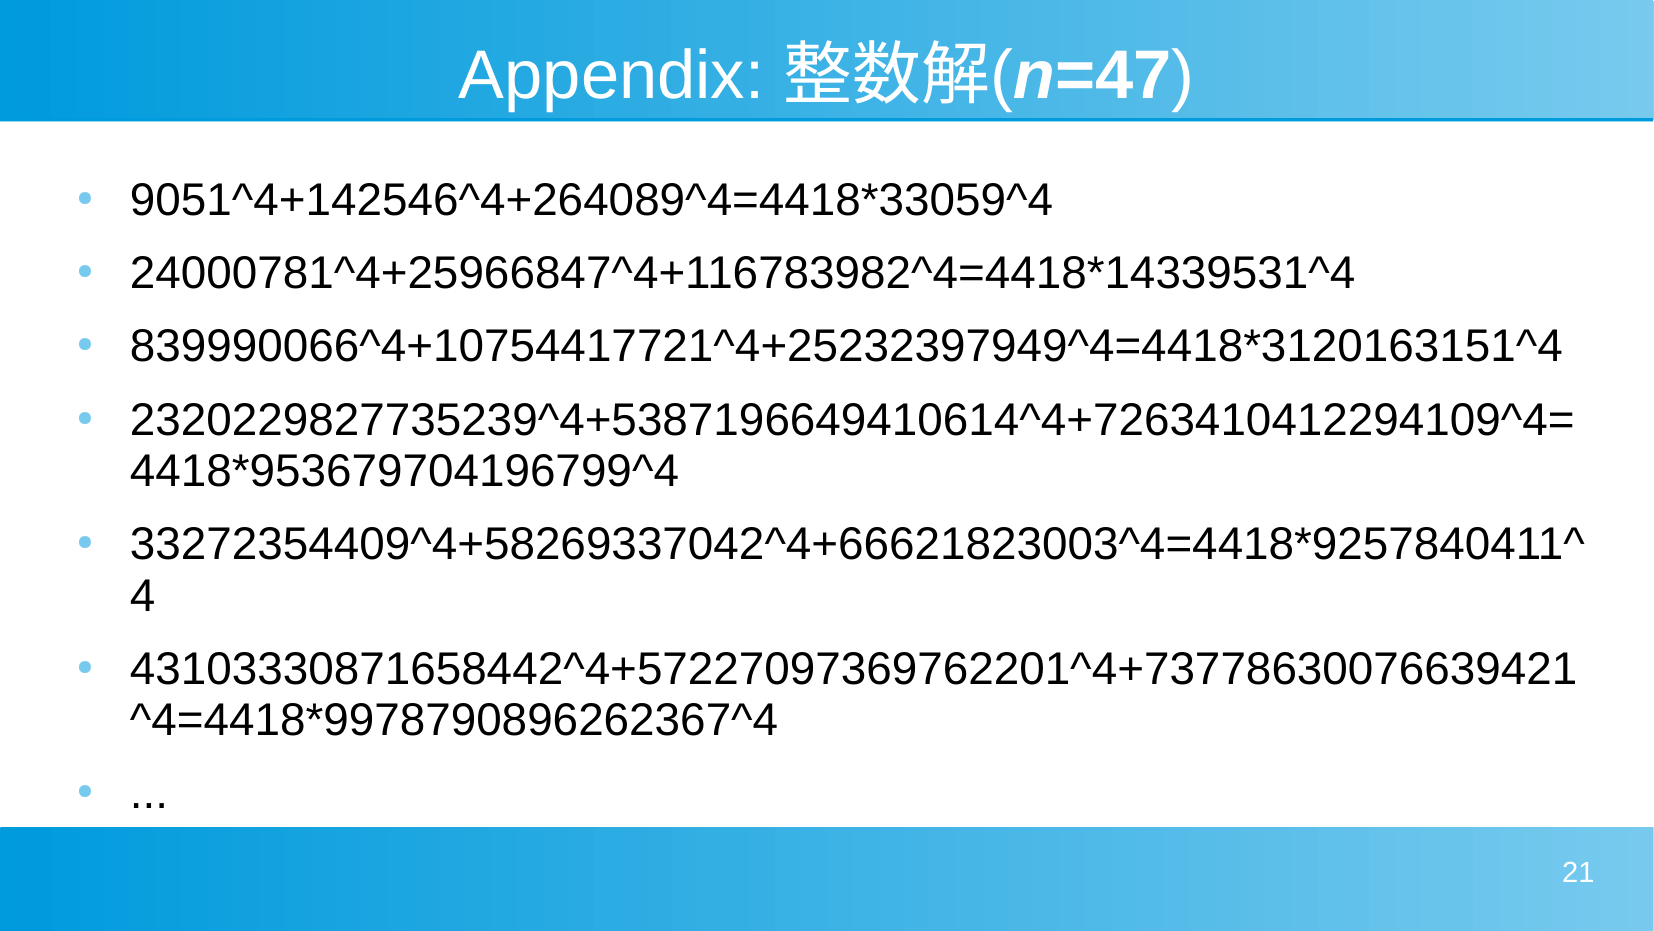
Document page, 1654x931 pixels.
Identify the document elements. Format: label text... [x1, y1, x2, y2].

list 9051^4+142546^4+264089^4=4418*33059^4 24000781^4+25966847^4+116783982^4=4418*14339531^4 839990066^4+10754417721^4+25232397949^4=4418*3120163151^4 2320229827735239^4+5387196649410614^4+7263410412294109^4=4418*953679704196799^4 33272354409^4+58269337042^4+66621823003^4=4418*9257840411^4 43103330871658442^4+57227097369762201^4+73778630076639421^4=4418*9978790896262367^4 ... [59, 137, 1595, 798]
title Appendix: 整数解(n=47) [59, 29, 1595, 108]
